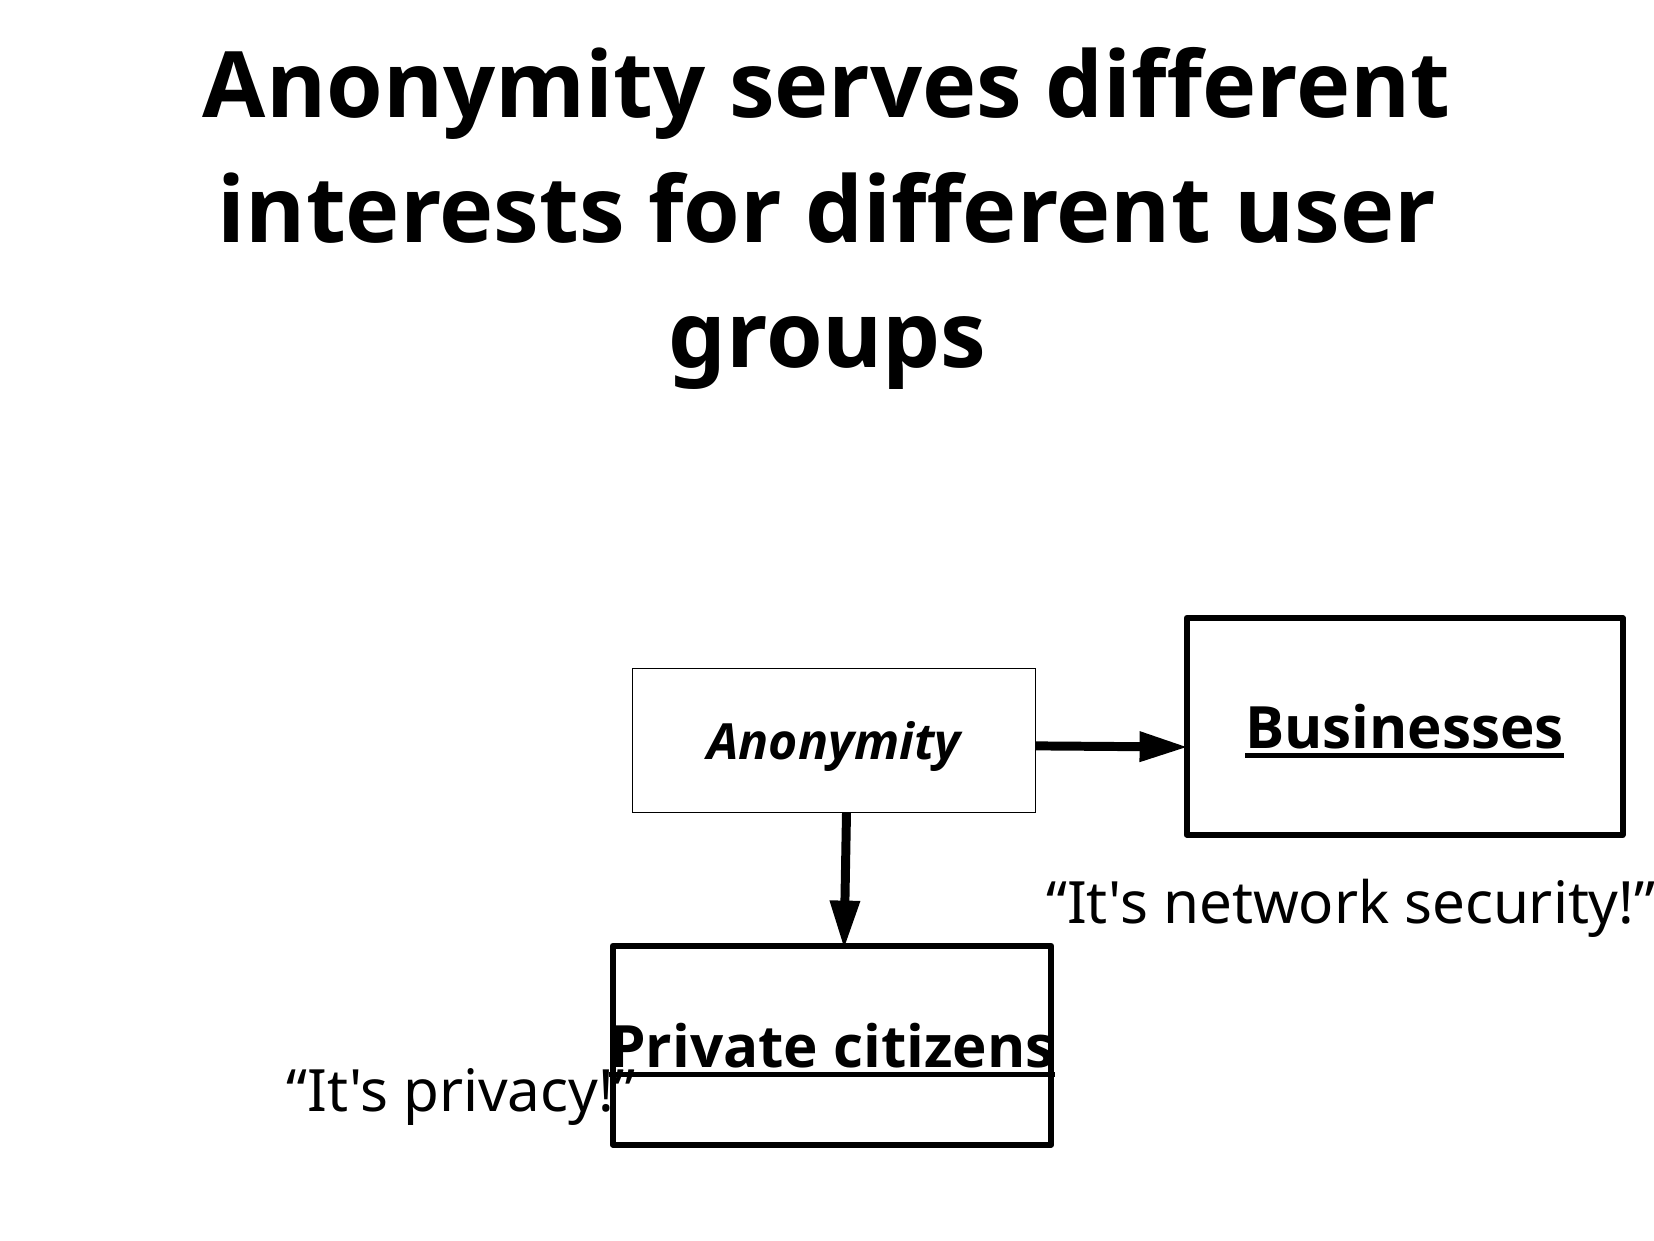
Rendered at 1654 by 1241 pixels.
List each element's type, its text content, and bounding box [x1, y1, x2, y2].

text_box Anonymity [632, 668, 1036, 813]
text_box “It's network security!” [1031, 853, 1654, 939]
text_box Private citizens [612, 1077, 1052, 1145]
text_box Private citizens [612, 945, 1052, 1072]
text_box “It's privacy!” [271, 1041, 635, 1127]
text_box Businesses [1186, 618, 1623, 835]
title Anonymity serves different interests for different user groups [121, 50, 1534, 364]
